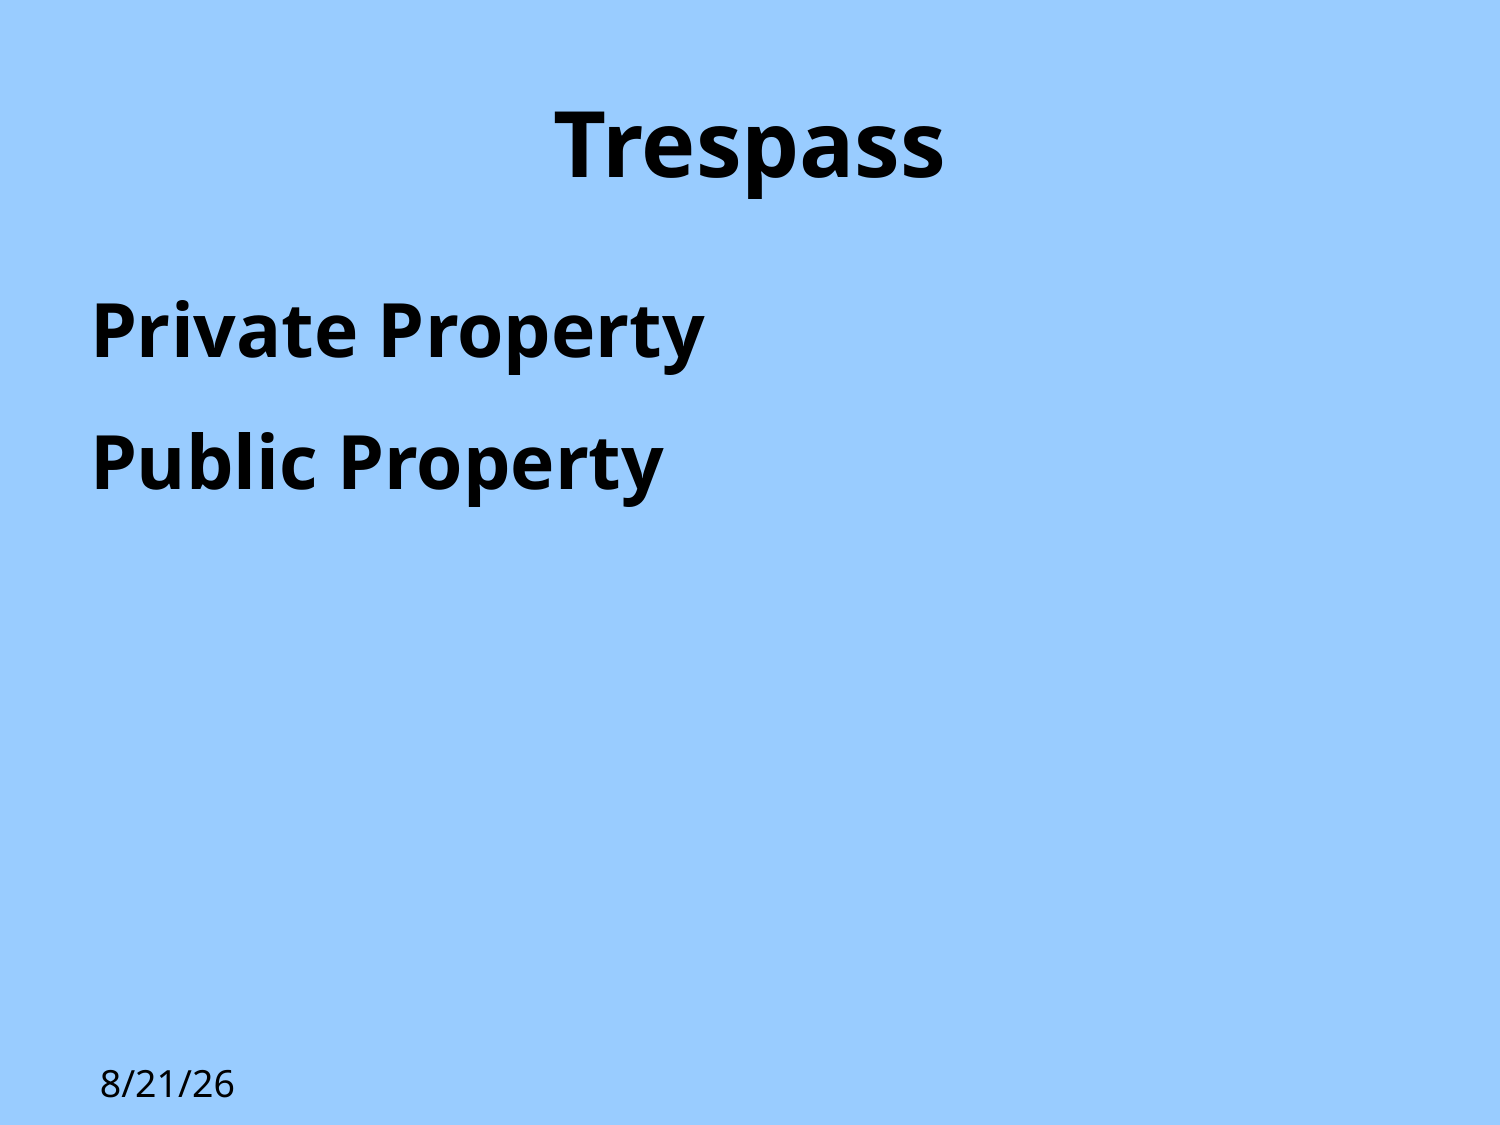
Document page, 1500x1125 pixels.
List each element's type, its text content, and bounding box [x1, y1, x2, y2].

title Trespass [75, 33, 1425, 244]
list Private Property Public Property [75, 262, 1425, 1028]
